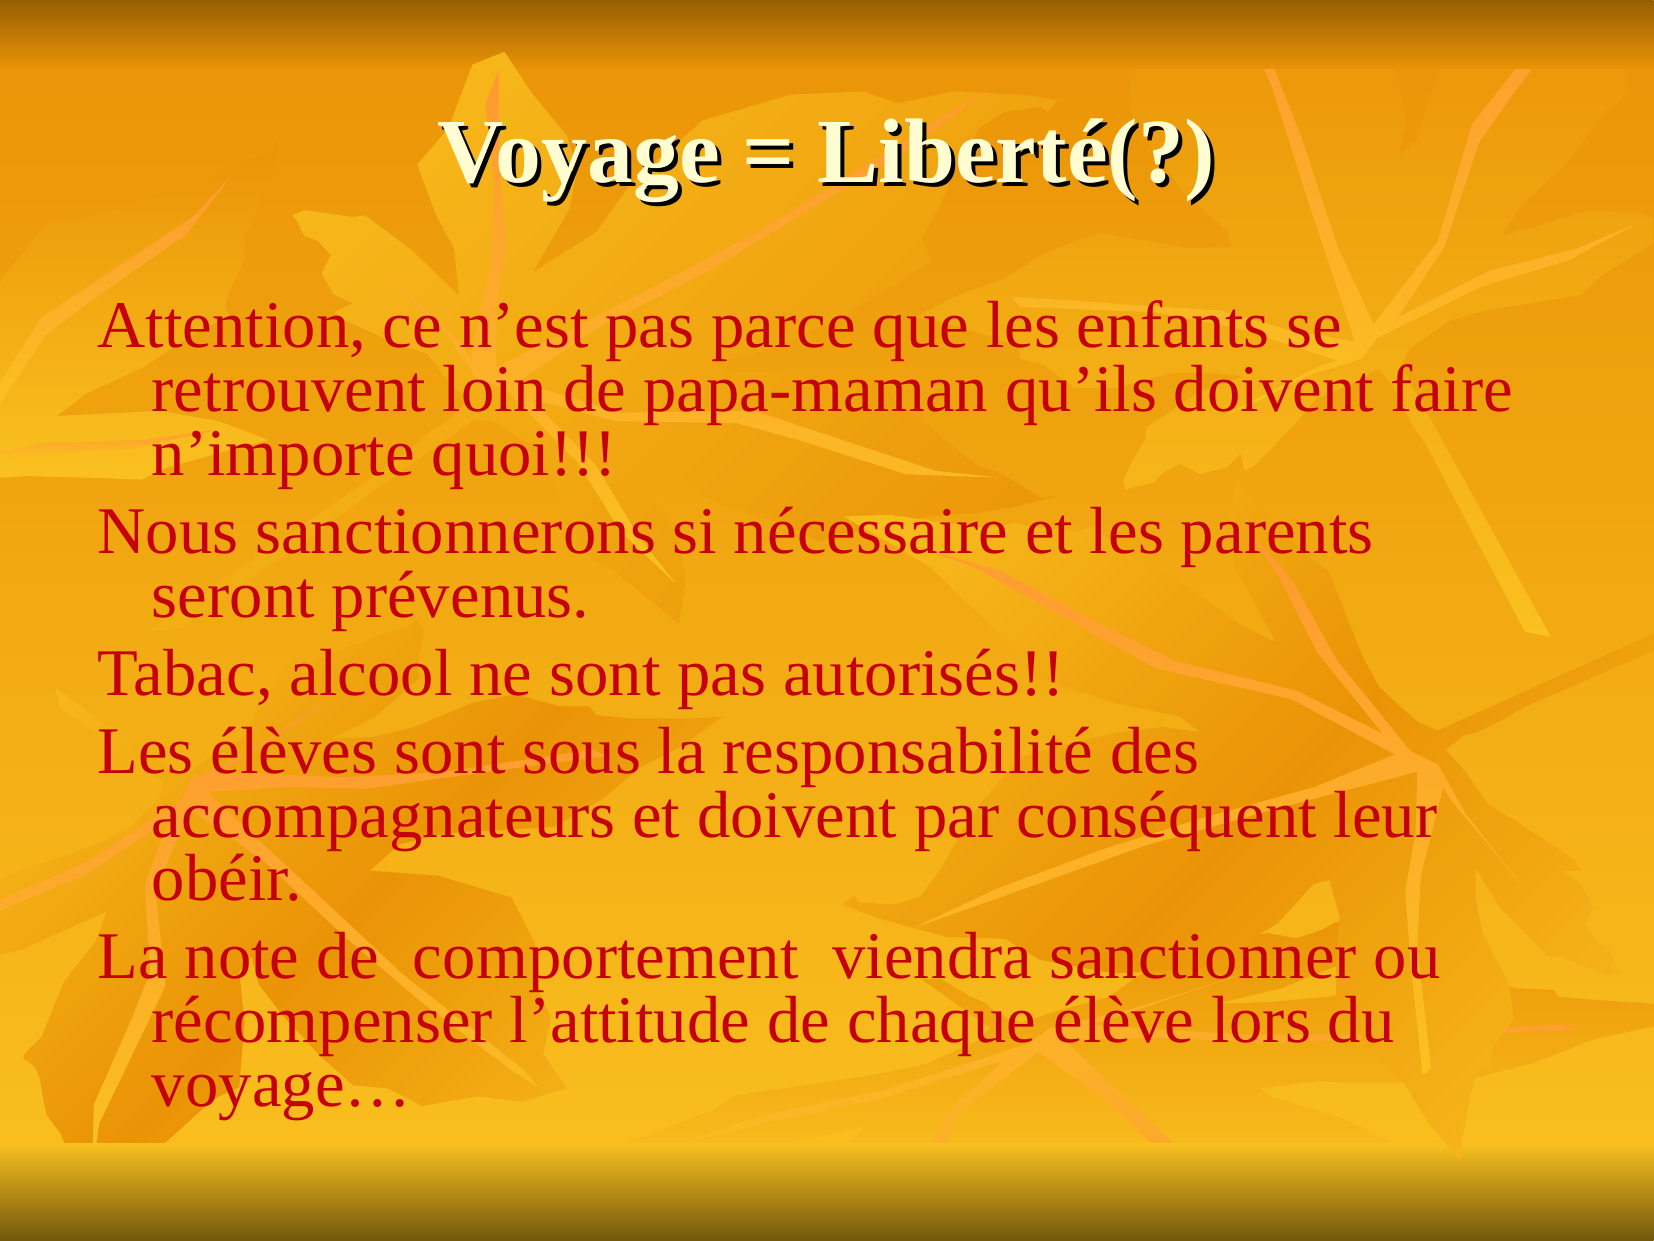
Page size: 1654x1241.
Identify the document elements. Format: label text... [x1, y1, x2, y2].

title Voyage = Liberté(?)‏ [82, 50, 1571, 257]
text_box Attention, ce n’est pas parce que les enfants se retrouvent loin de papa-maman qu’ils doivent faire n’importe quoi!!! Nous sanctionnerons si nécessaire et les parents seront prévenus. Tabac, alcool ne sont pas autorisés!! Les élèves sont sous la responsabilité des accompagnateurs et doivent par conséquent leur obéir. La note de comportement viendra sanctionner ou récompenser l’attitude de chaque élève lors du voyage… [82, 289, 1571, 1204]
